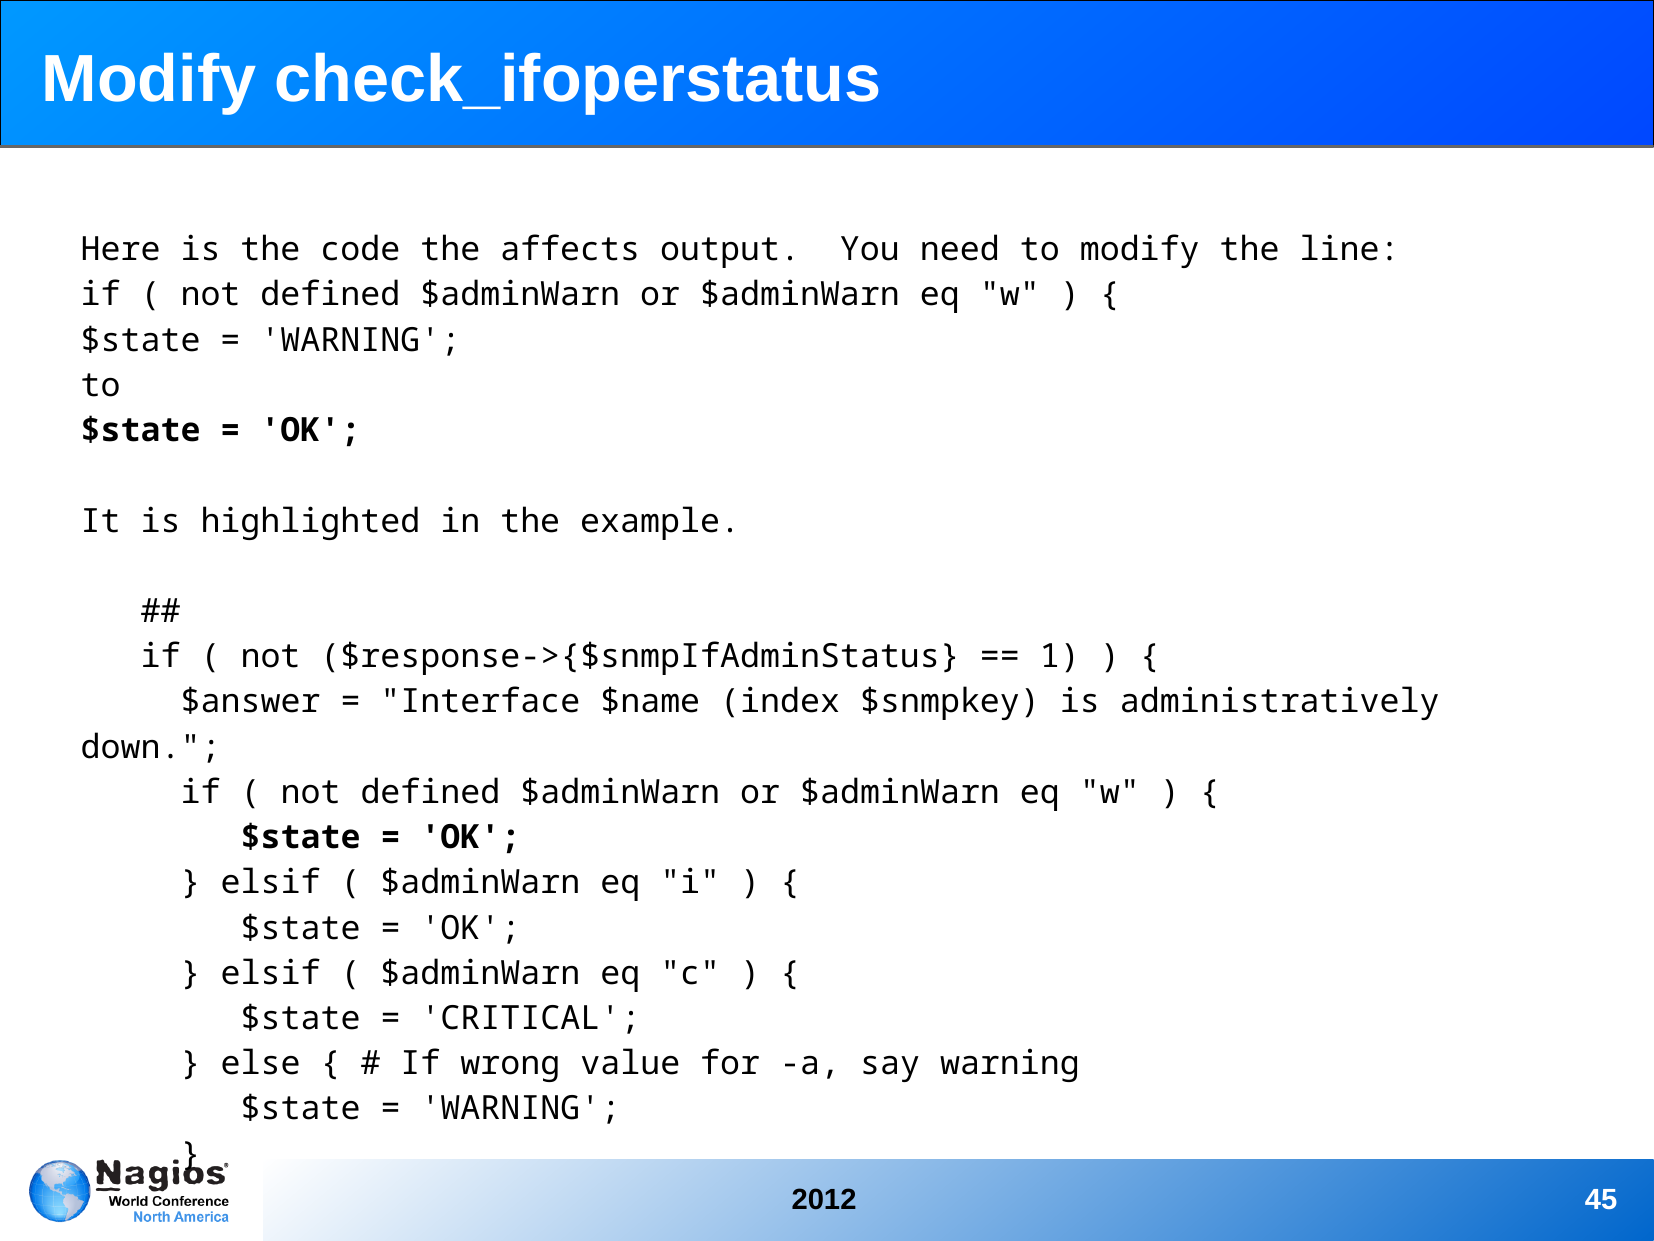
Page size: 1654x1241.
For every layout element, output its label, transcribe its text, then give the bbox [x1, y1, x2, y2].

picture [29, 1159, 229, 1235]
subtitle Here is the code the affects output. You need to modify the line: if ( not defined $adminWarn or $adminWarn eq "w" ) { $state = 'WARNING'; to $state = 'OK'; It is highlighted in the example. ## if ( not ($response->{$snmpIfAdminStatus} == 1) ) { $answer = "Interface $name (index $snmpkey) is administratively down."; if ( not defined $adminWarn or $adminWarn eq "w" ) { $state = 'OK'; } elsif ( $adminWarn eq "i" ) { $state = 'OK'; } elsif ( $adminWarn eq "c" ) { $state = 'CRITICAL'; } else { # If wrong value for -a, say warning $state = 'WARNING'; } [80, 217, 1569, 1108]
title Modify check_ifoperstatus [41, 29, 1248, 127]
